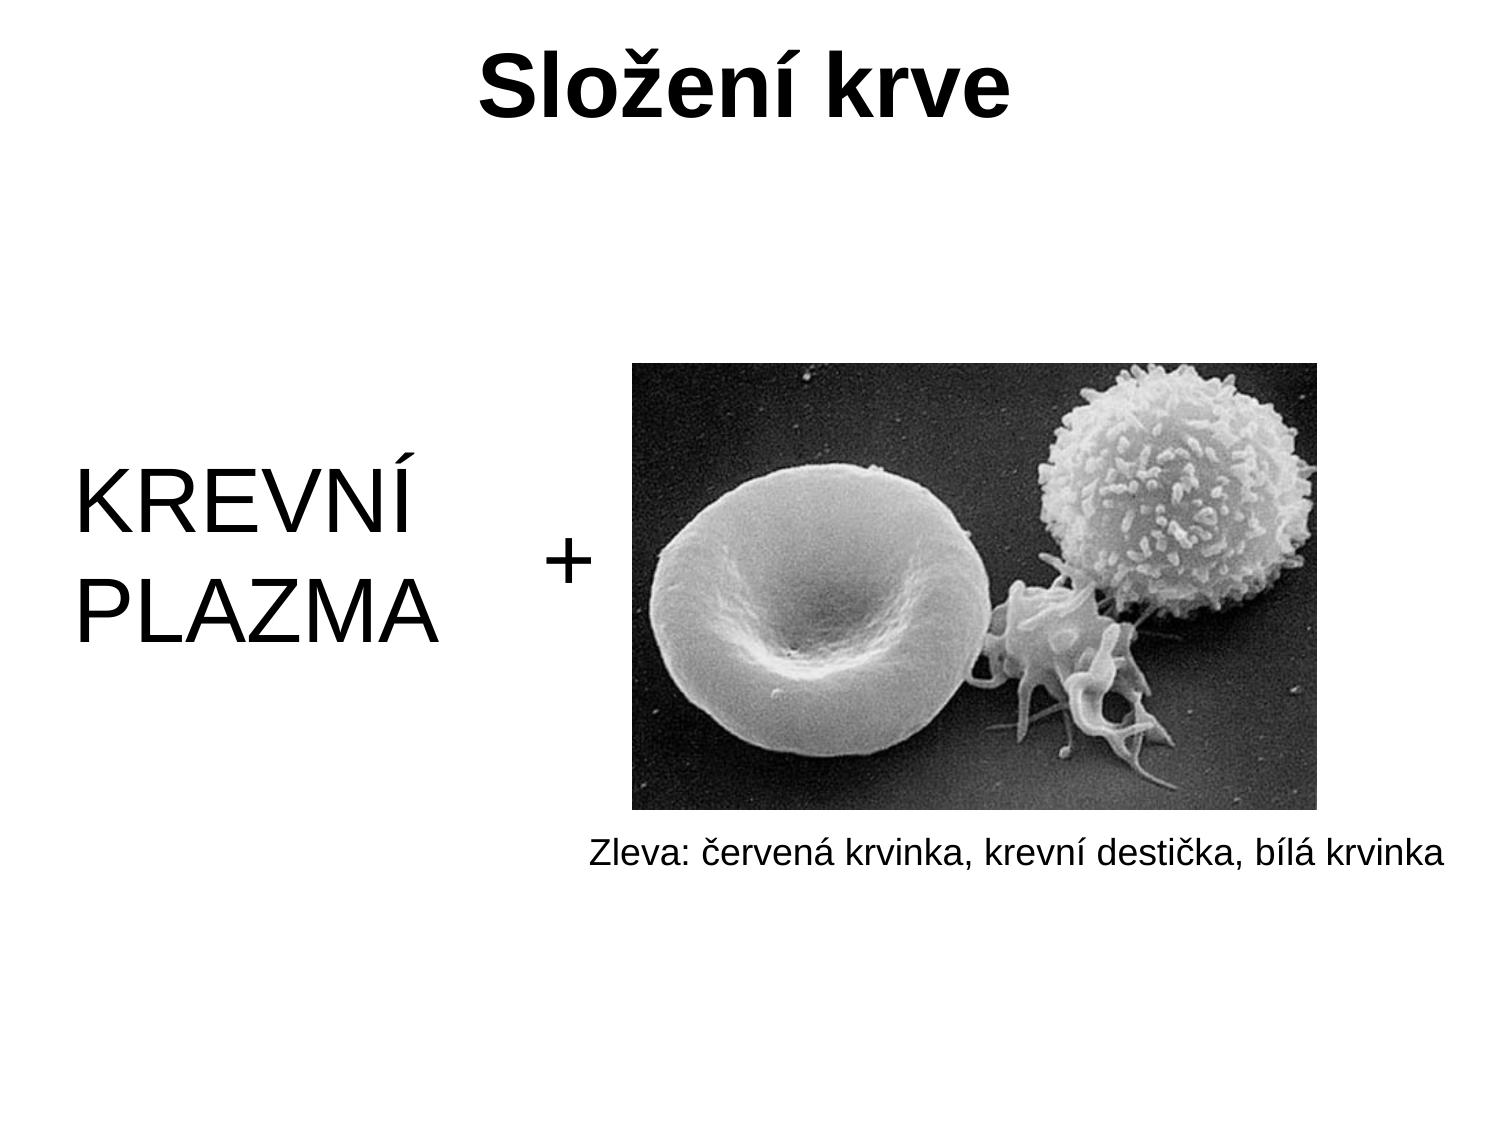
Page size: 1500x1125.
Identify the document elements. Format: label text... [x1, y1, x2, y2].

title Složení krve [70, 18, 1421, 254]
picture [632, 363, 1317, 810]
text_box KREVNÍ PLAZMA [58, 433, 469, 669]
text_box Zleva: červená krvinka, krevní destička, bílá krvinka [574, 820, 1500, 881]
text_box + [527, 492, 598, 618]
